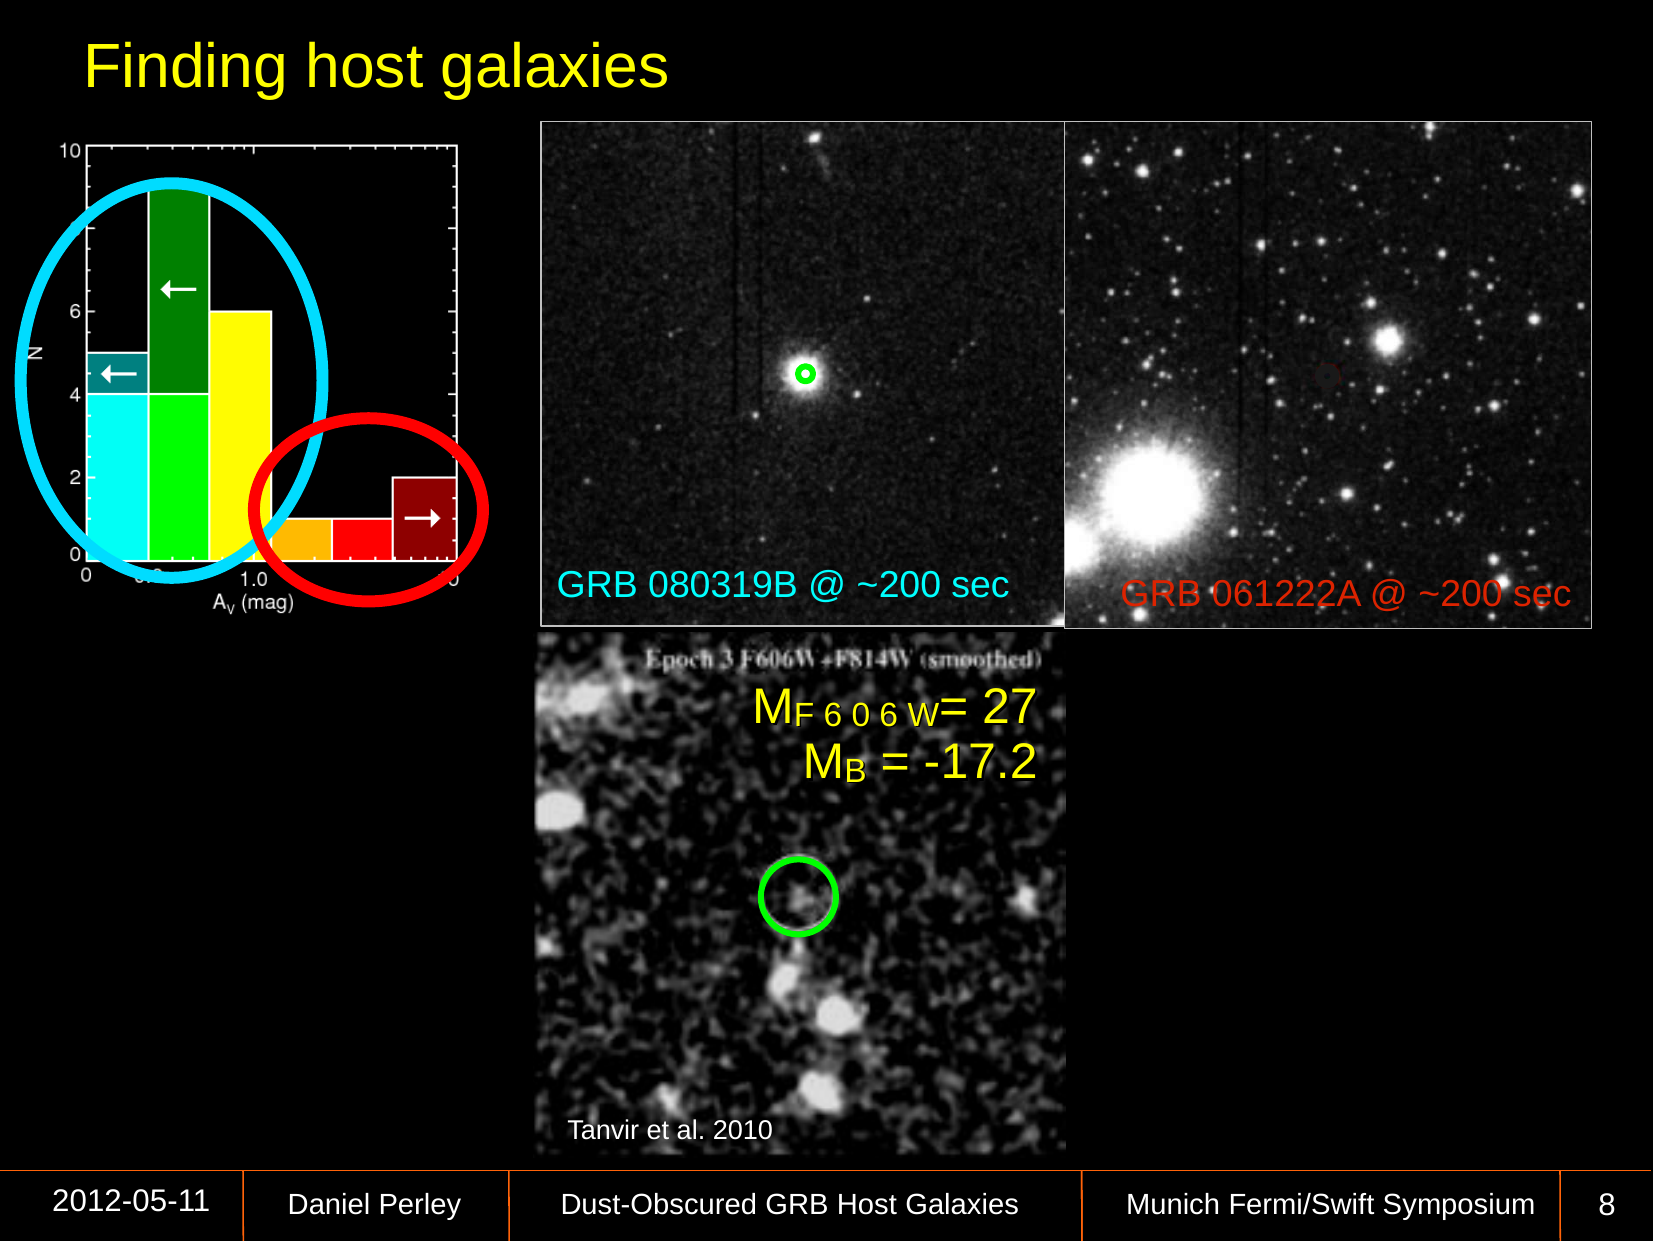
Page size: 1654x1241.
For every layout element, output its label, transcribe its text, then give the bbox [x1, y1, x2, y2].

picture [541, 122, 1064, 626]
picture [1065, 122, 1591, 628]
text_box Tanvir et al. 2010 [552, 1107, 886, 1158]
picture [27, 190, 316, 571]
text_box GRB 061222A @ ~200 sec [1105, 564, 1591, 622]
picture [14, 394, 485, 624]
text_box GRB 080319B @ ~200 sec [541, 555, 1038, 613]
picture [533, 632, 1066, 1158]
title Finding host galaxies [83, 25, 1573, 107]
picture [260, 439, 309, 527]
text_box MF 6 0 6 W= 27 MB = -17.2 [659, 670, 1053, 840]
picture [268, 425, 476, 595]
picture [14, 137, 485, 482]
